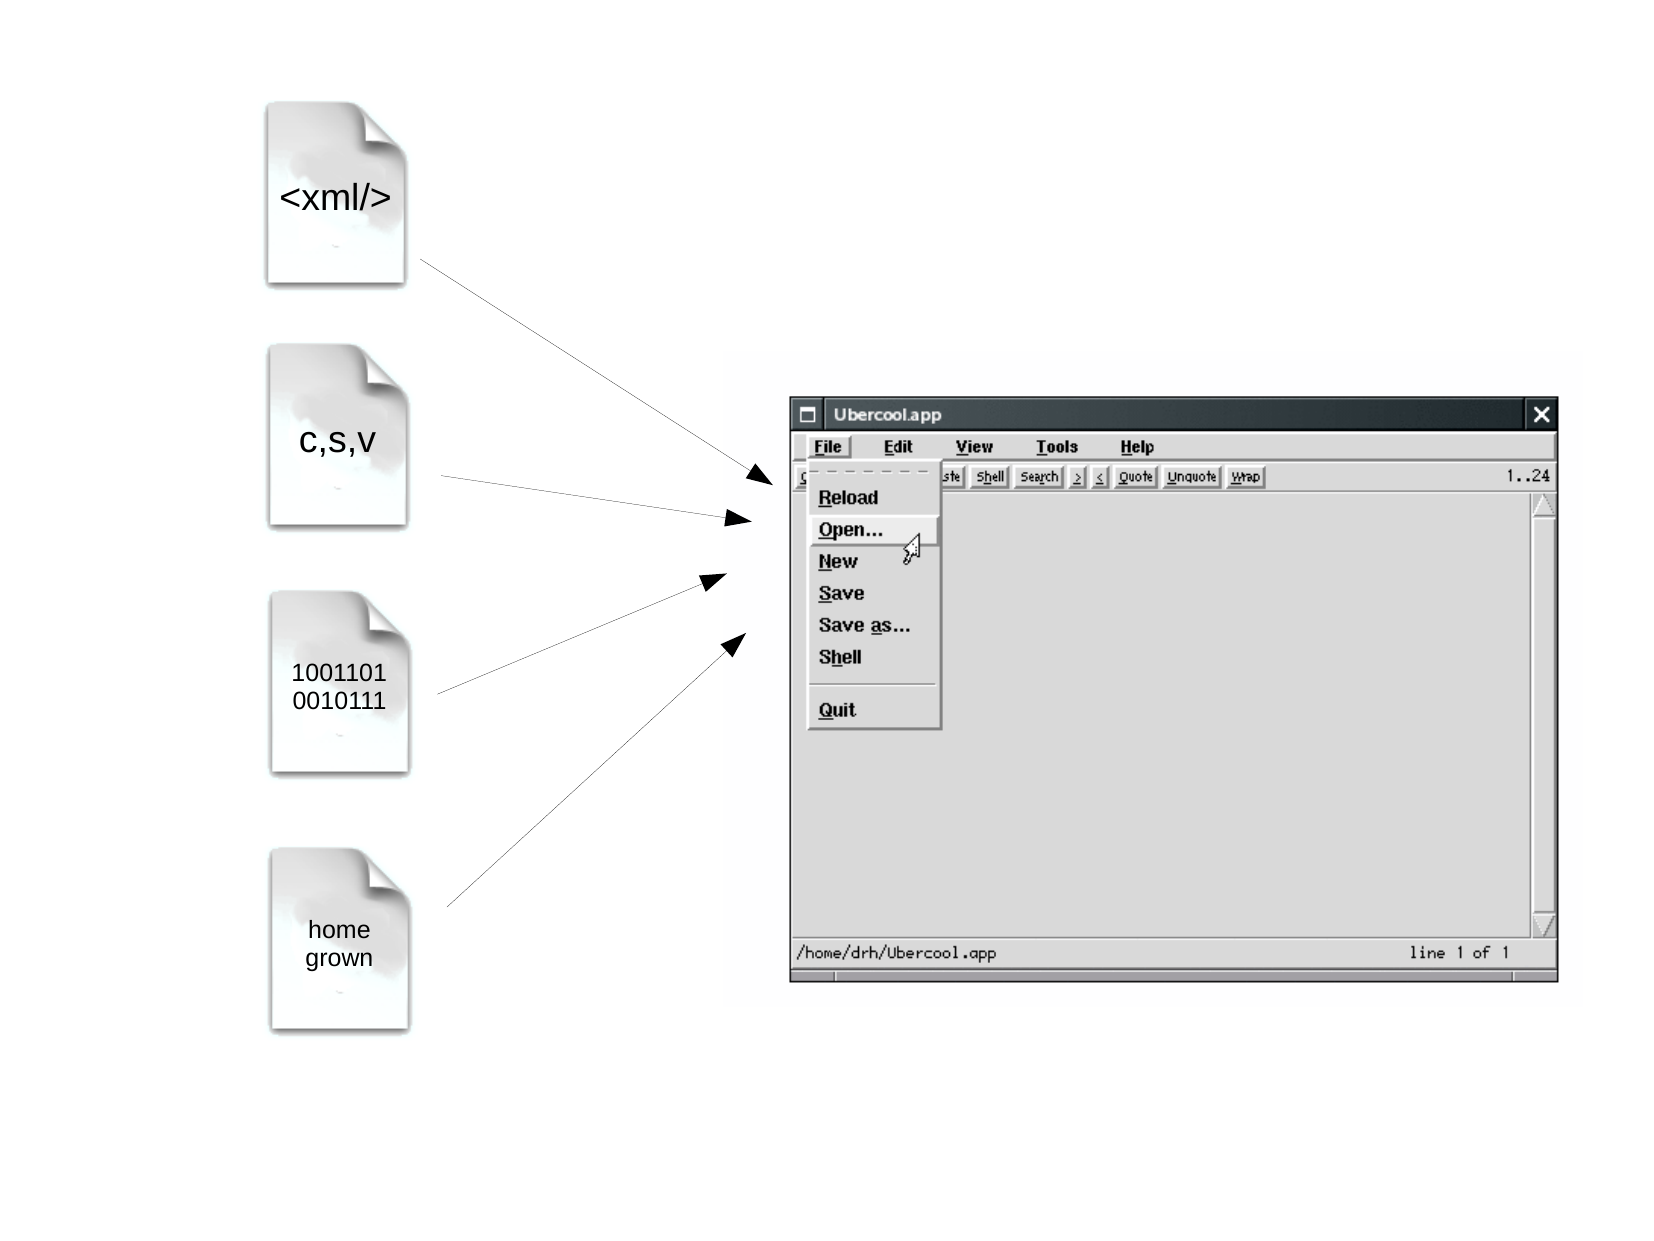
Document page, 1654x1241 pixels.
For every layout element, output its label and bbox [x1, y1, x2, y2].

picture [238, 100, 433, 295]
picture [242, 846, 437, 1041]
picture [240, 342, 435, 537]
picture [723, 351, 1583, 1007]
picture [242, 589, 437, 784]
